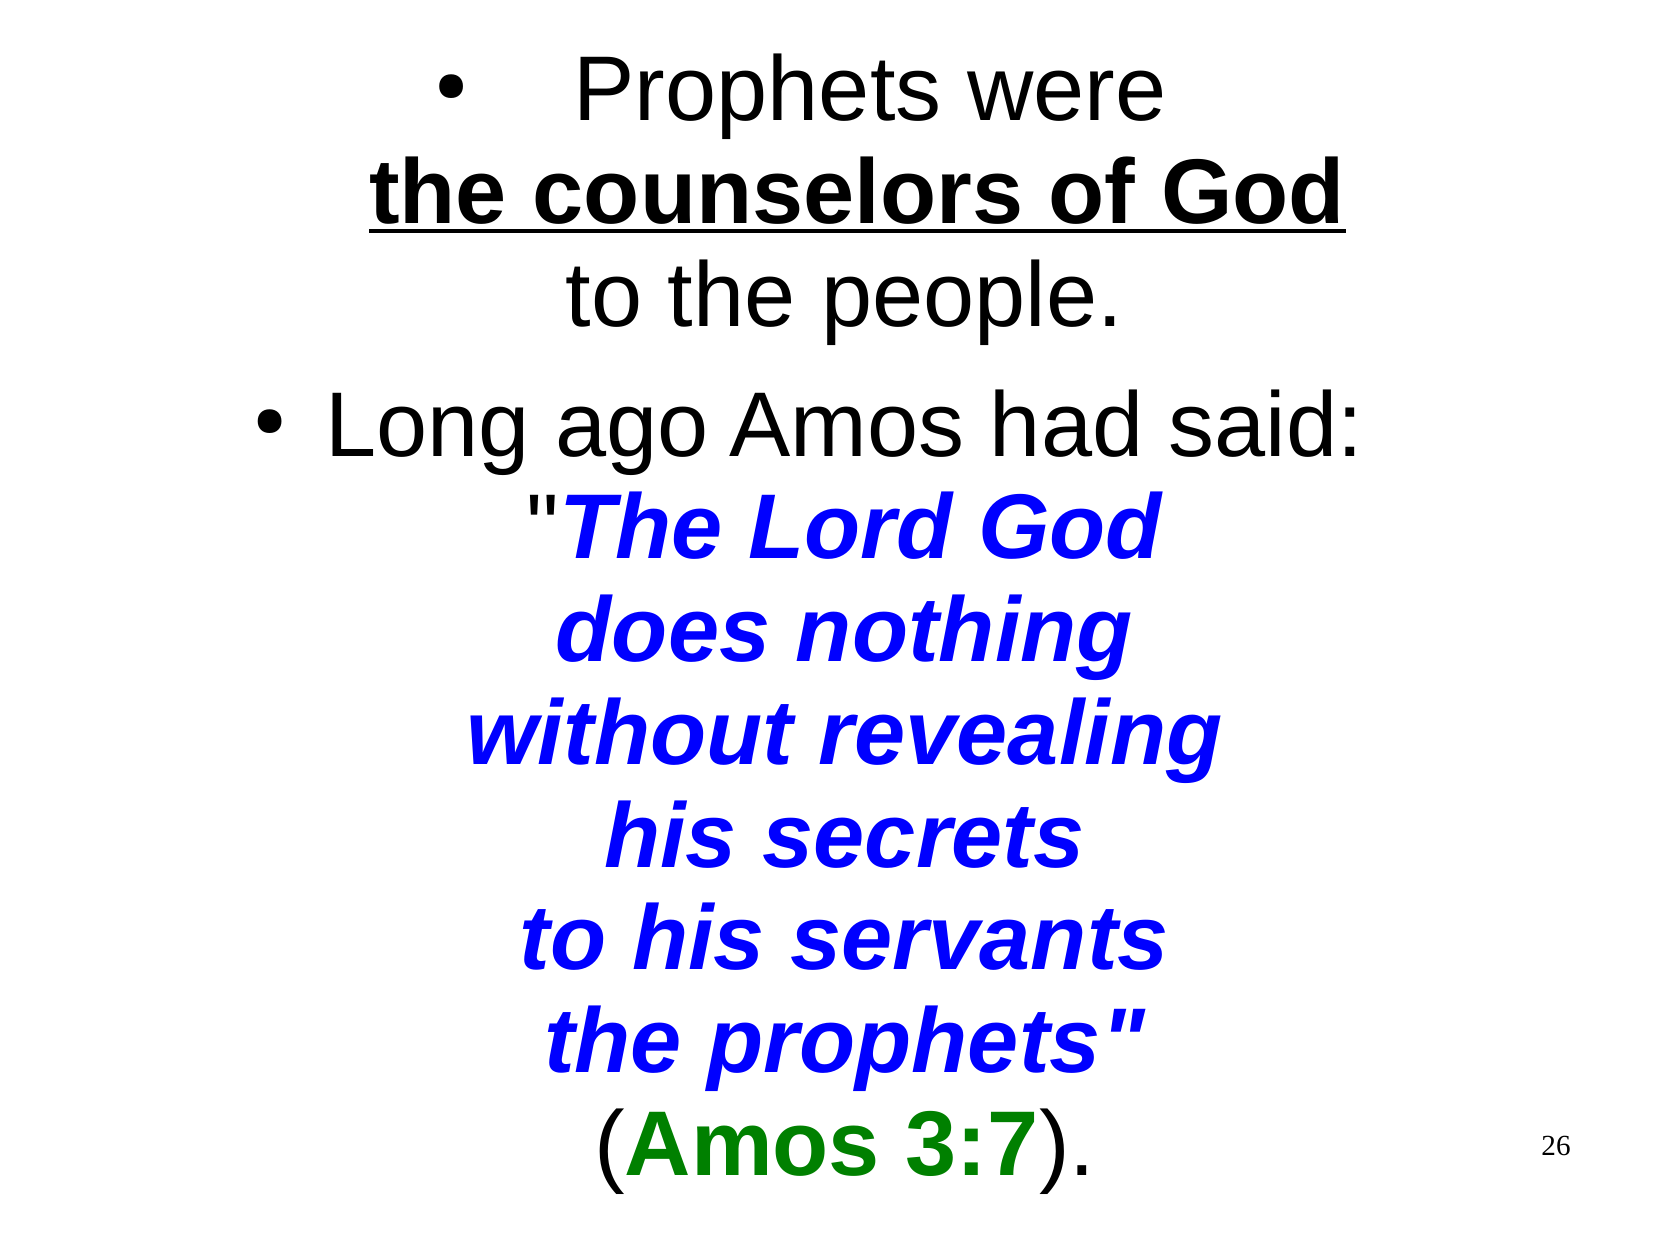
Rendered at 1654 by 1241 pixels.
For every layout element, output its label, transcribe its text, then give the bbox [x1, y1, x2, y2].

list Prophets were the counselors of God to the people. Long ago Amos had said: "The Lord God does nothing without revealing his secrets to his servants the prophets" (Amos 3:7). [37, 37, 1613, 1201]
